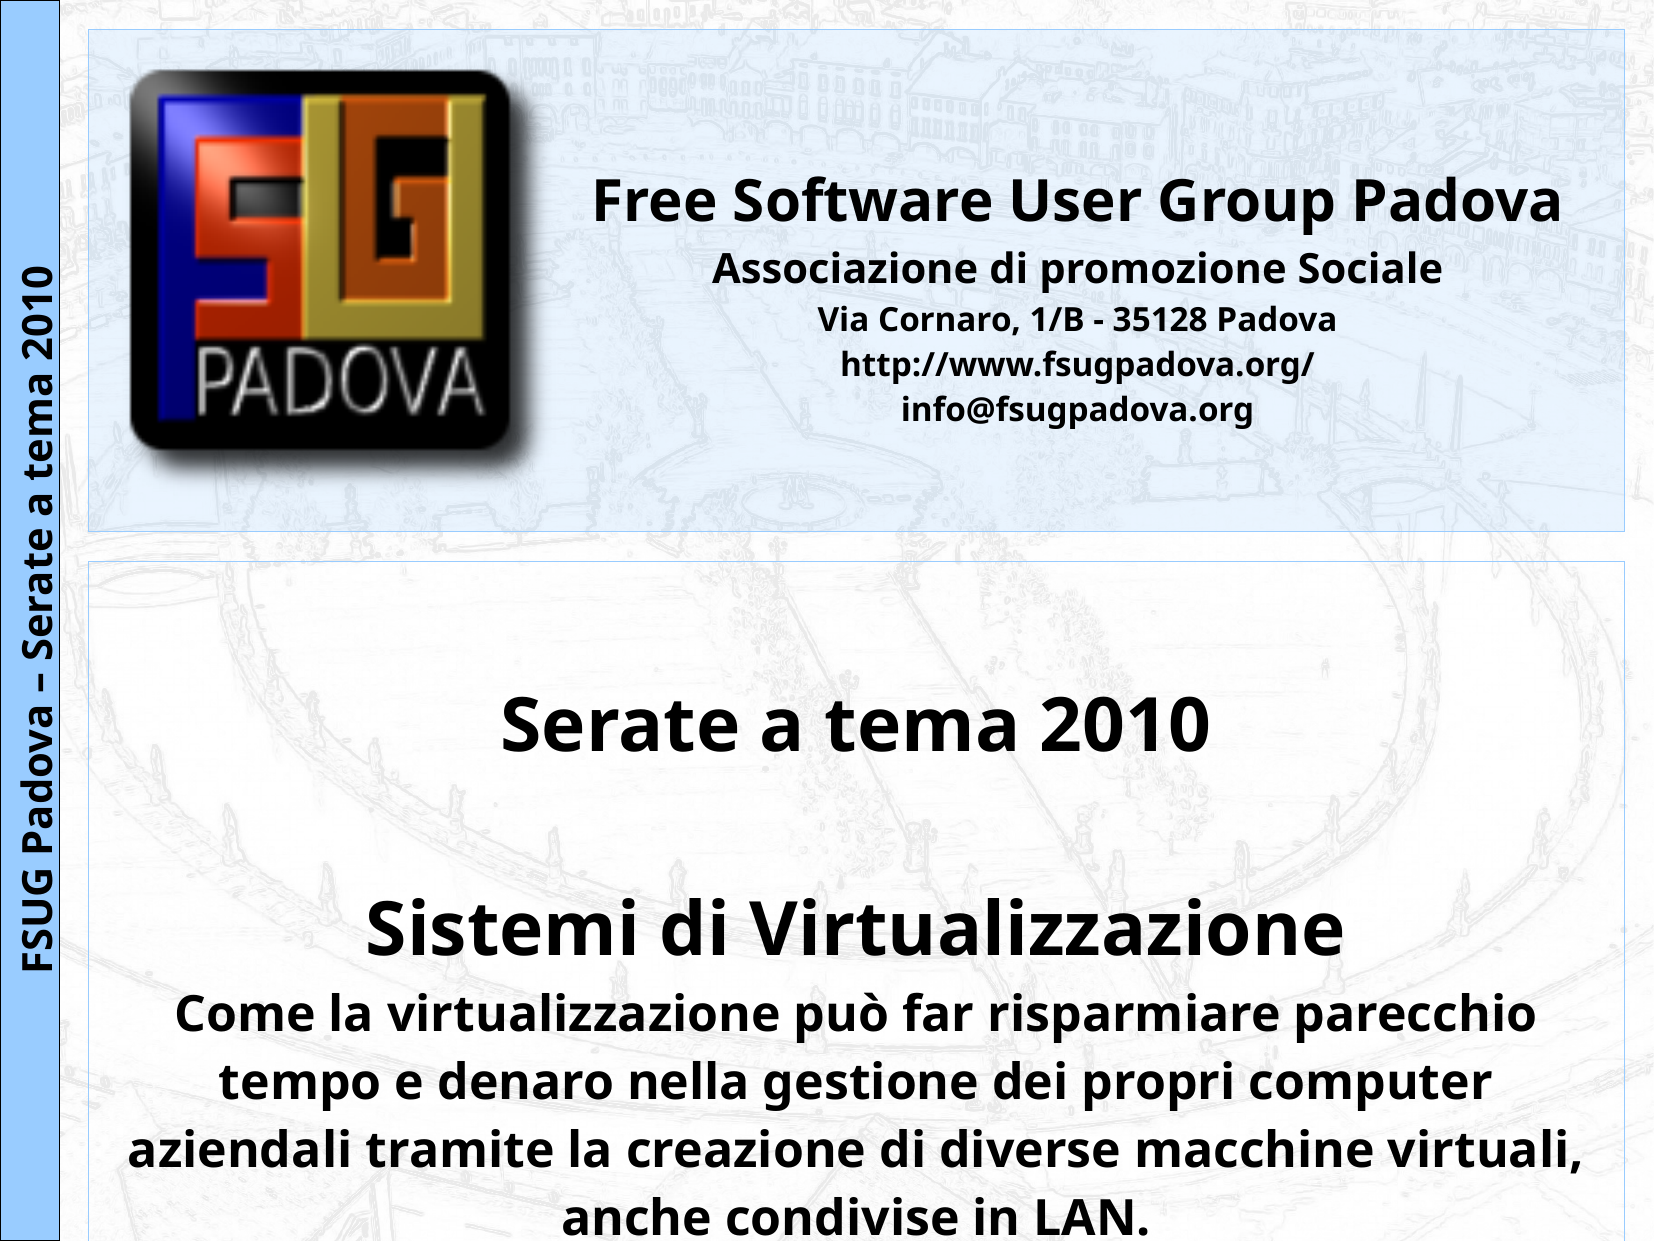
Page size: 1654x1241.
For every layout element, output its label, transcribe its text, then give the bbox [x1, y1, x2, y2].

picture [1074, 1211, 1083, 1220]
picture [824, 1213, 835, 1229]
picture [692, 1213, 702, 1218]
text_box [88, 29, 1625, 532]
picture [940, 1213, 950, 1218]
text_box Free Software User Group Padova Associazione di promozione Sociale Via Cornaro, 1/B - 35128 Padova http://www.fsugpadova.org/ info@fsugpadova.org [561, 88, 1595, 502]
picture [870, 1211, 880, 1227]
picture [571, 1222, 580, 1230]
picture [760, 1213, 771, 1229]
picture [60, 0, 1654, 1241]
text_box FSUG Padova – Serate a tema 2010 [0, 0, 60, 1241]
picture [89, 1211, 1624, 1241]
text_box Serate a tema 2010 Sistemi di Virtualizzazione Come la virtualizzazione può far risparmiare parecchio tempo e denaro nella gestione dei propri computer aziendali tramite la creazione di diverse macchine virtuali, anche condivise in LAN. [88, 561, 1625, 1211]
picture [1117, 1211, 1126, 1226]
